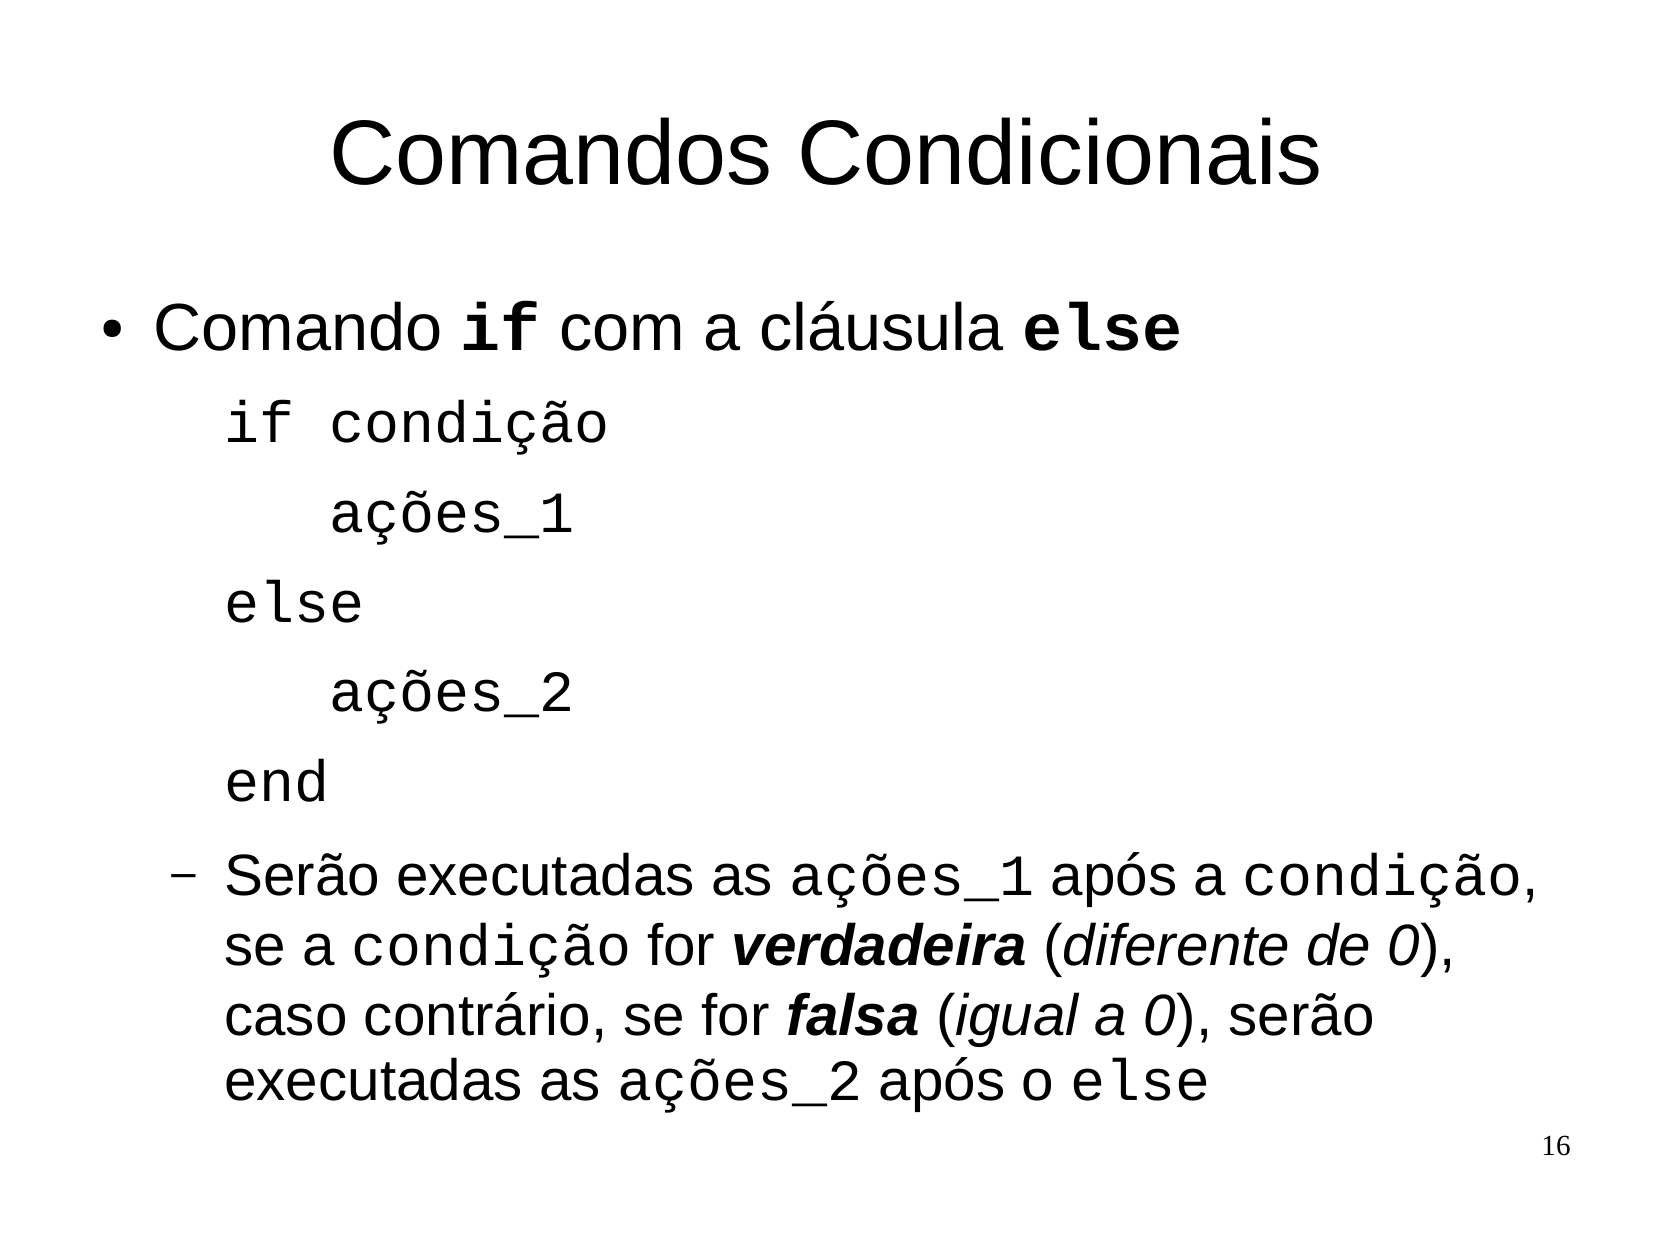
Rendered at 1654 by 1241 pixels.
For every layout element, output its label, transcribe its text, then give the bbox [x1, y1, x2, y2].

title Comandos Condicionais [82, 49, 1571, 257]
list Comando if com a cláusula else if condição ações_1 else ações_2 end Serão executadas as ações_1 após a condição, se a condição for verdadeira (diferente de 0), caso contrário, se for falsa (igual a 0), serão executadas as ações_2 após o else [82, 290, 1571, 1123]
